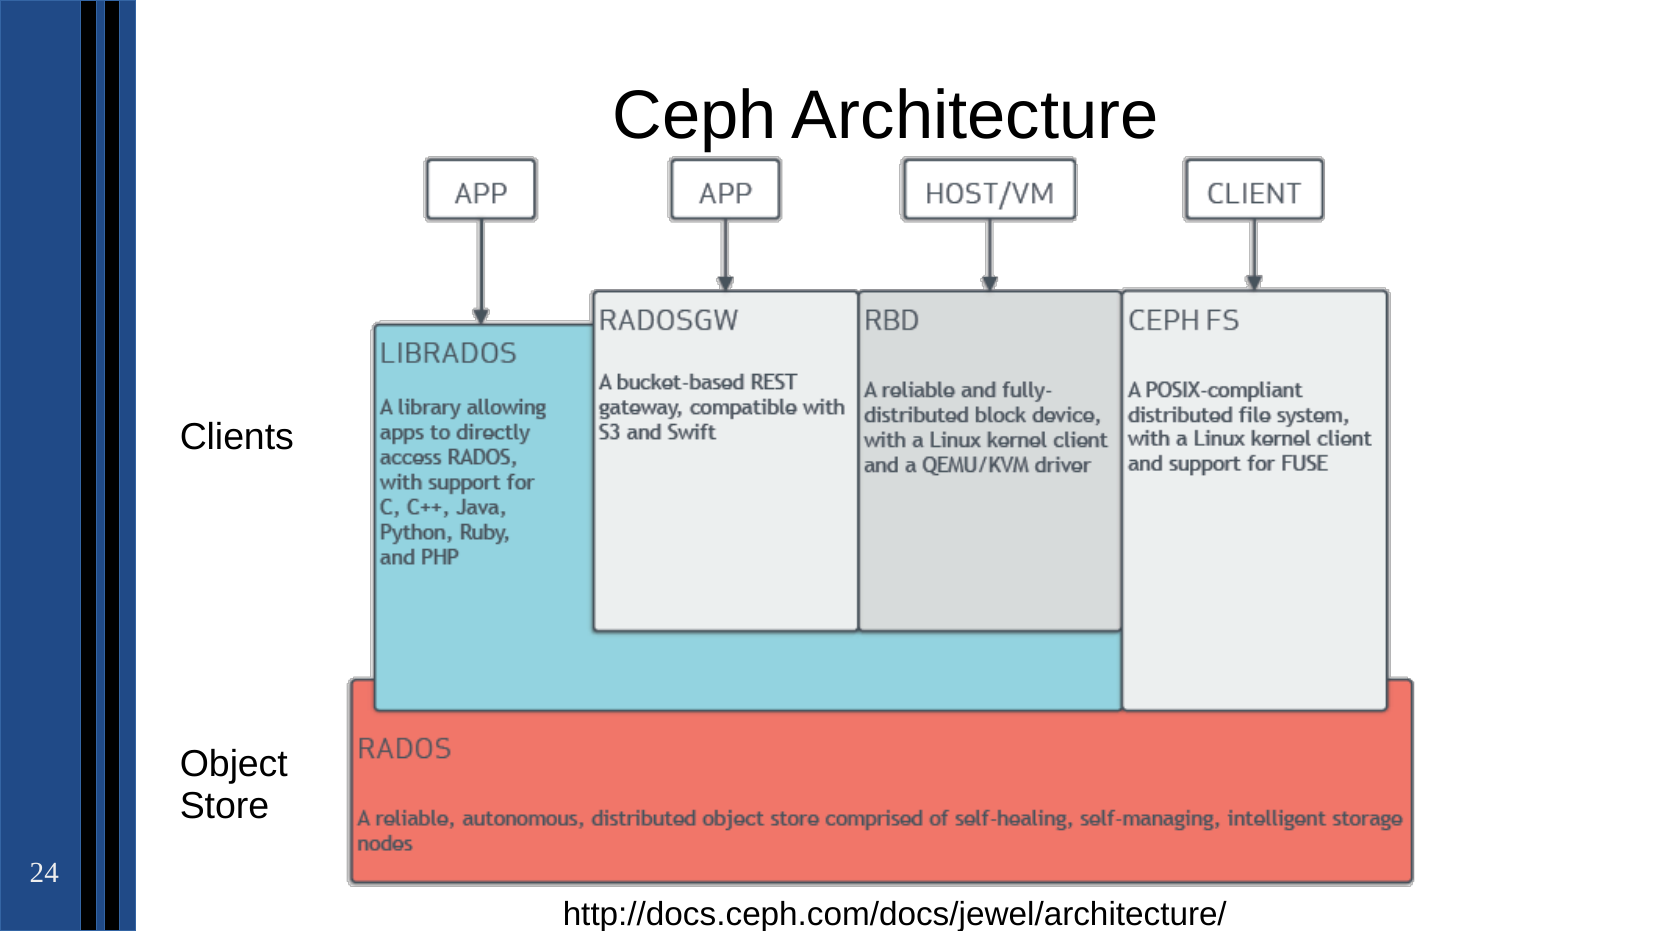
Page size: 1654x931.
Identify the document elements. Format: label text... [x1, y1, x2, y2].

text_box Clients [165, 408, 309, 466]
title Ceph Architecture [141, 37, 1630, 193]
text_box Object Store [165, 735, 316, 834]
picture [338, 127, 1422, 893]
text_box http://docs.ceph.com/docs/jewel/architecture/ [548, 888, 1243, 931]
